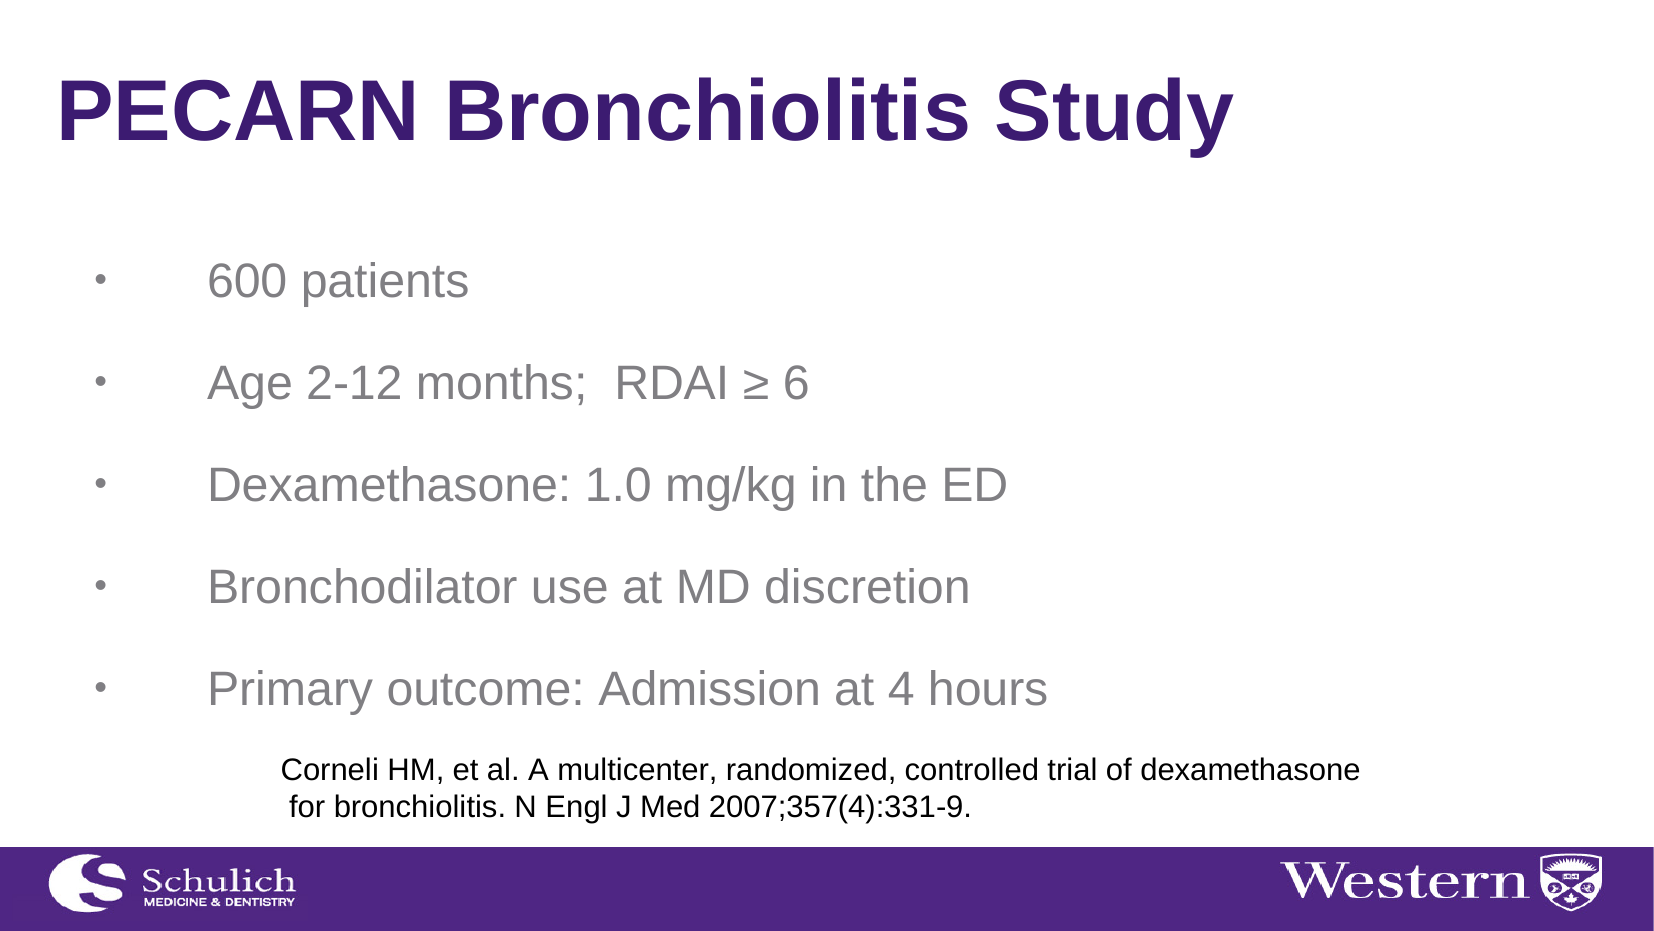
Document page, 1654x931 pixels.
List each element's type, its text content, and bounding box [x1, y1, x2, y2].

picture [0, 0, 1654, 931]
list 600 patients Age 2-12 months; RDAI ≥ 6 Dexamethasone: 1.0 mg/kg in the ED Bronchodilator use at MD discretion Primary outcome: Admission at 4 hours [79, 248, 1574, 810]
title PECARN Bronchiolitis Study [41, 28, 1654, 184]
text_box Corneli HM, et al. A multicenter, randomized, controlled trial of dexamethasone for bronchiolitis. N Engl J Med 2007;357(4):331-9. [265, 741, 1377, 832]
